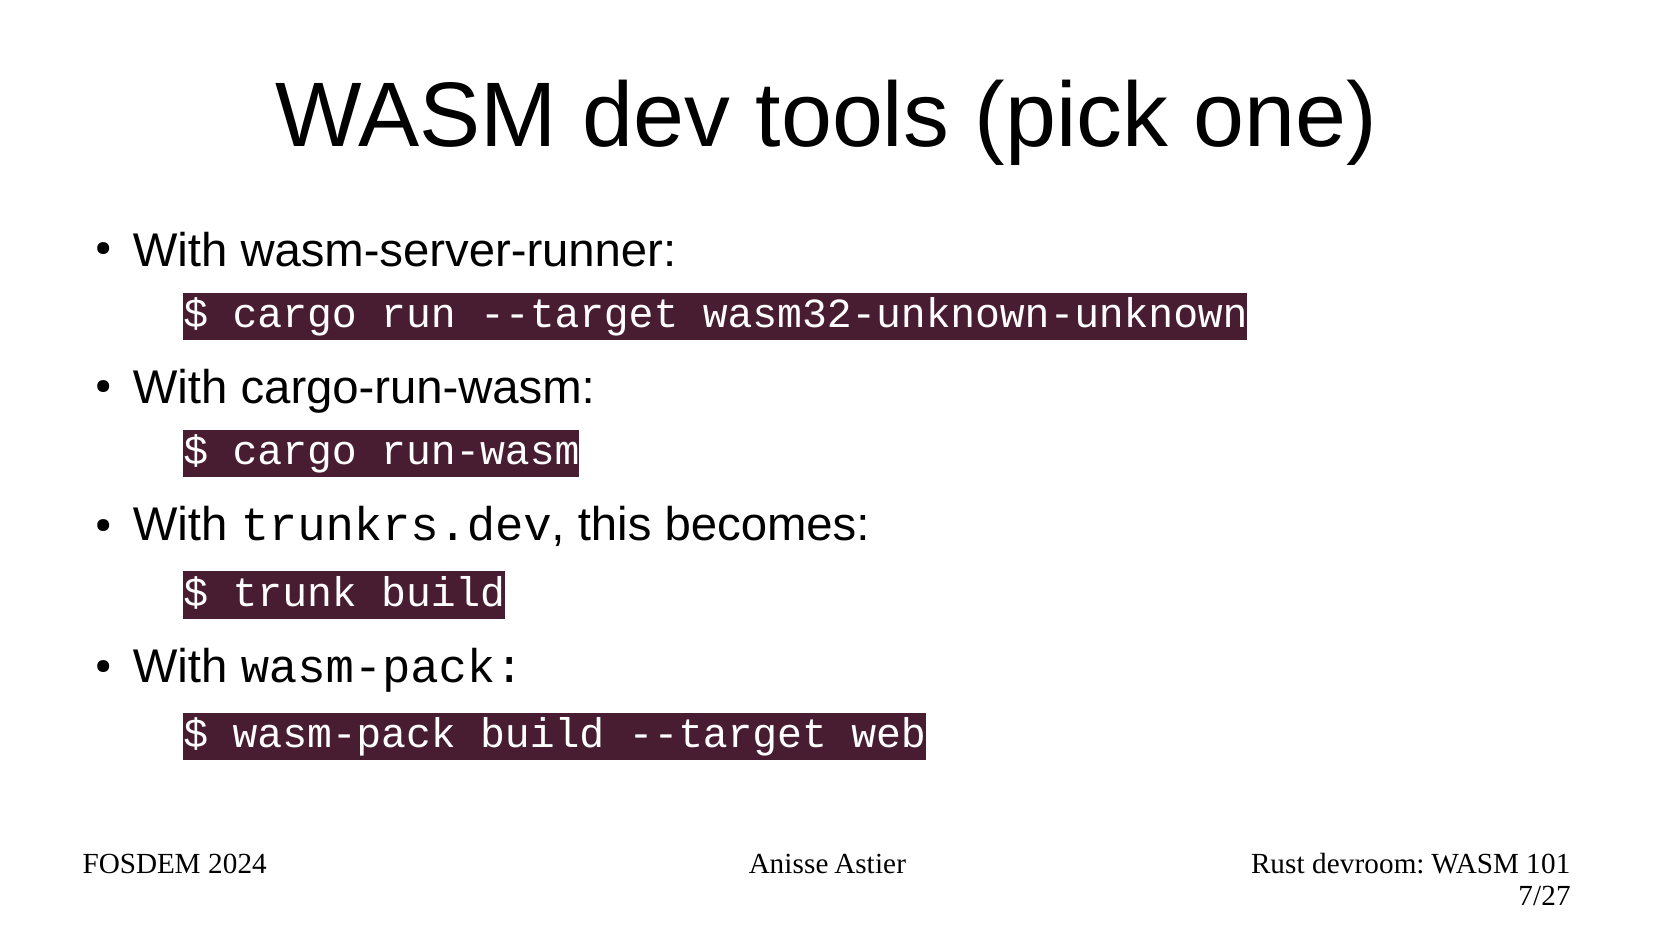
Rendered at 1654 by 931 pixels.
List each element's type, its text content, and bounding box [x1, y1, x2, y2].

list With wasm-server-runner: $ cargo run --target wasm32-unknown-unknown With cargo-run-wasm: $ cargo run-wasm With trunkrs.dev, this becomes: $ trunk build With wasm-pack: $ wasm-pack build --target web [82, 223, 1571, 763]
title WASM dev tools (pick one) [82, 37, 1571, 193]
